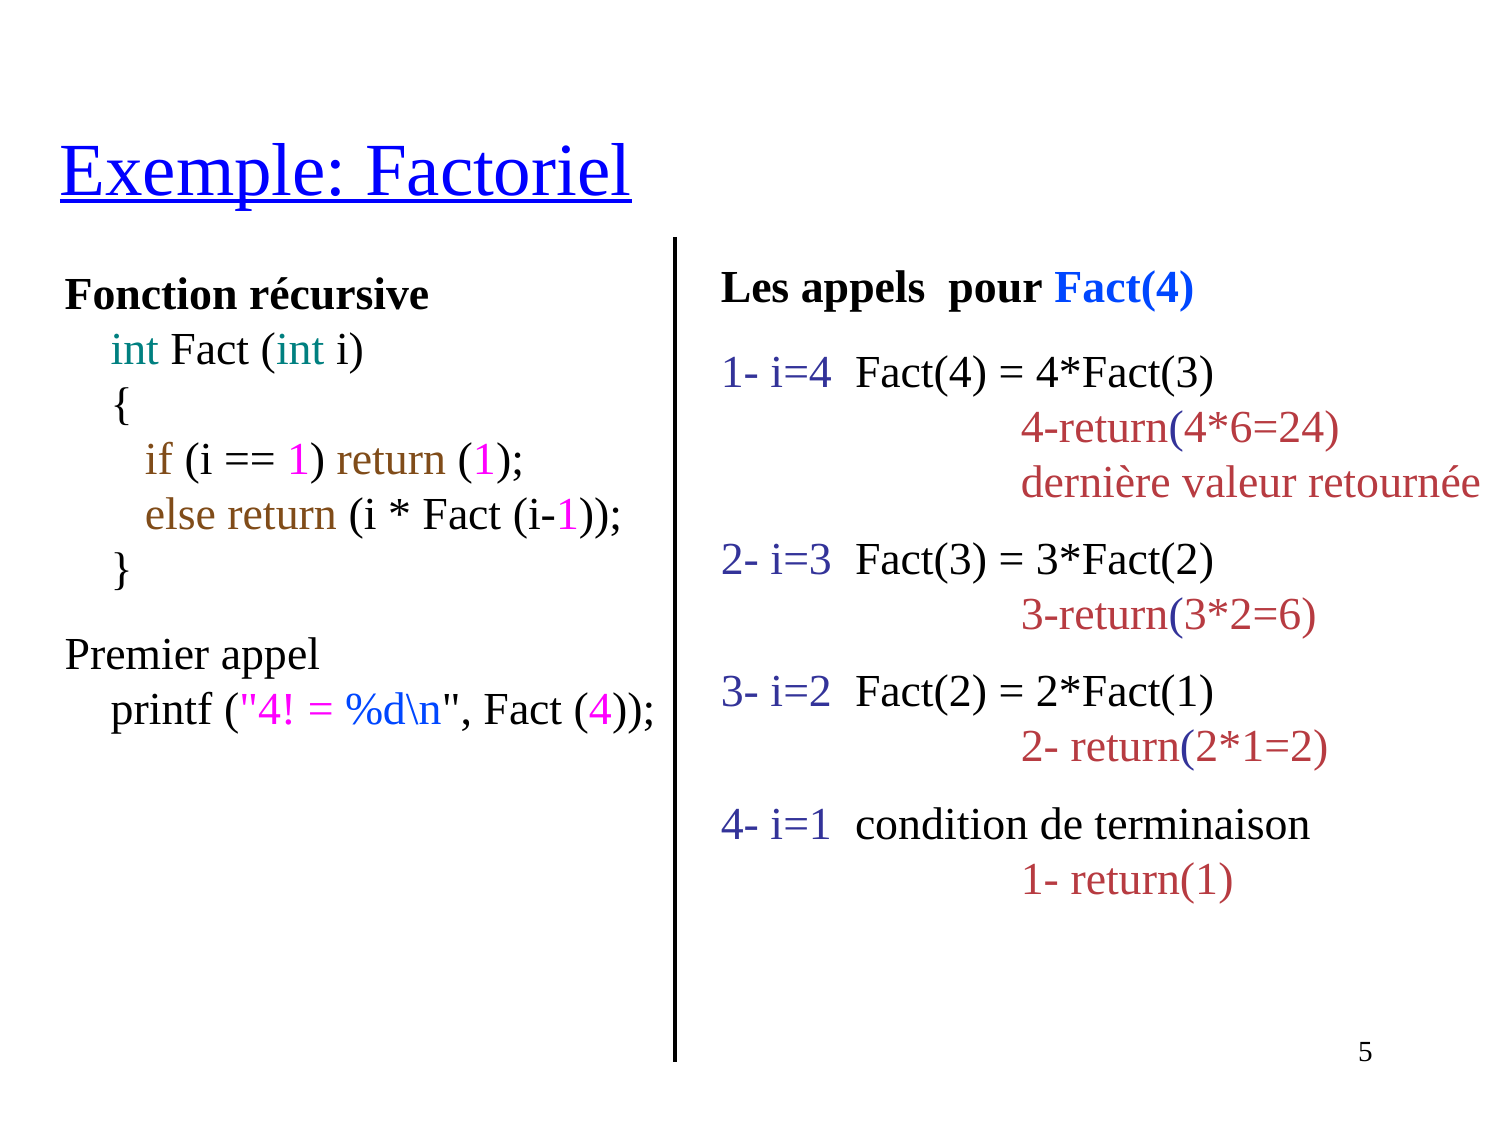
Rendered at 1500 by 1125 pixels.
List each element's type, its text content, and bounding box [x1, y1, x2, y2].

text_box Exemple: Factoriel [45, 112, 721, 218]
text_box Les appels pour Fact(4) 1- i=4 Fact(4) = 4*Fact(3) 4-return(4*6=24) dernière valeur retournée 2- i=3 Fact(3) = 3*Fact(2) 3-return(3*2=6) 3- i=2 Fact(2) = 2*Fact(1) 2- return(2*1=2) 4- i=1 condition de terminaison 1- return(1) [706, 248, 1497, 912]
text_box Fonction récursive int Fact (int i) { if (i == 1) return (1); else return (i * Fact (i-1)); } Premier appel printf ("4! = %d\n", Fact (4)); [49, 256, 671, 742]
